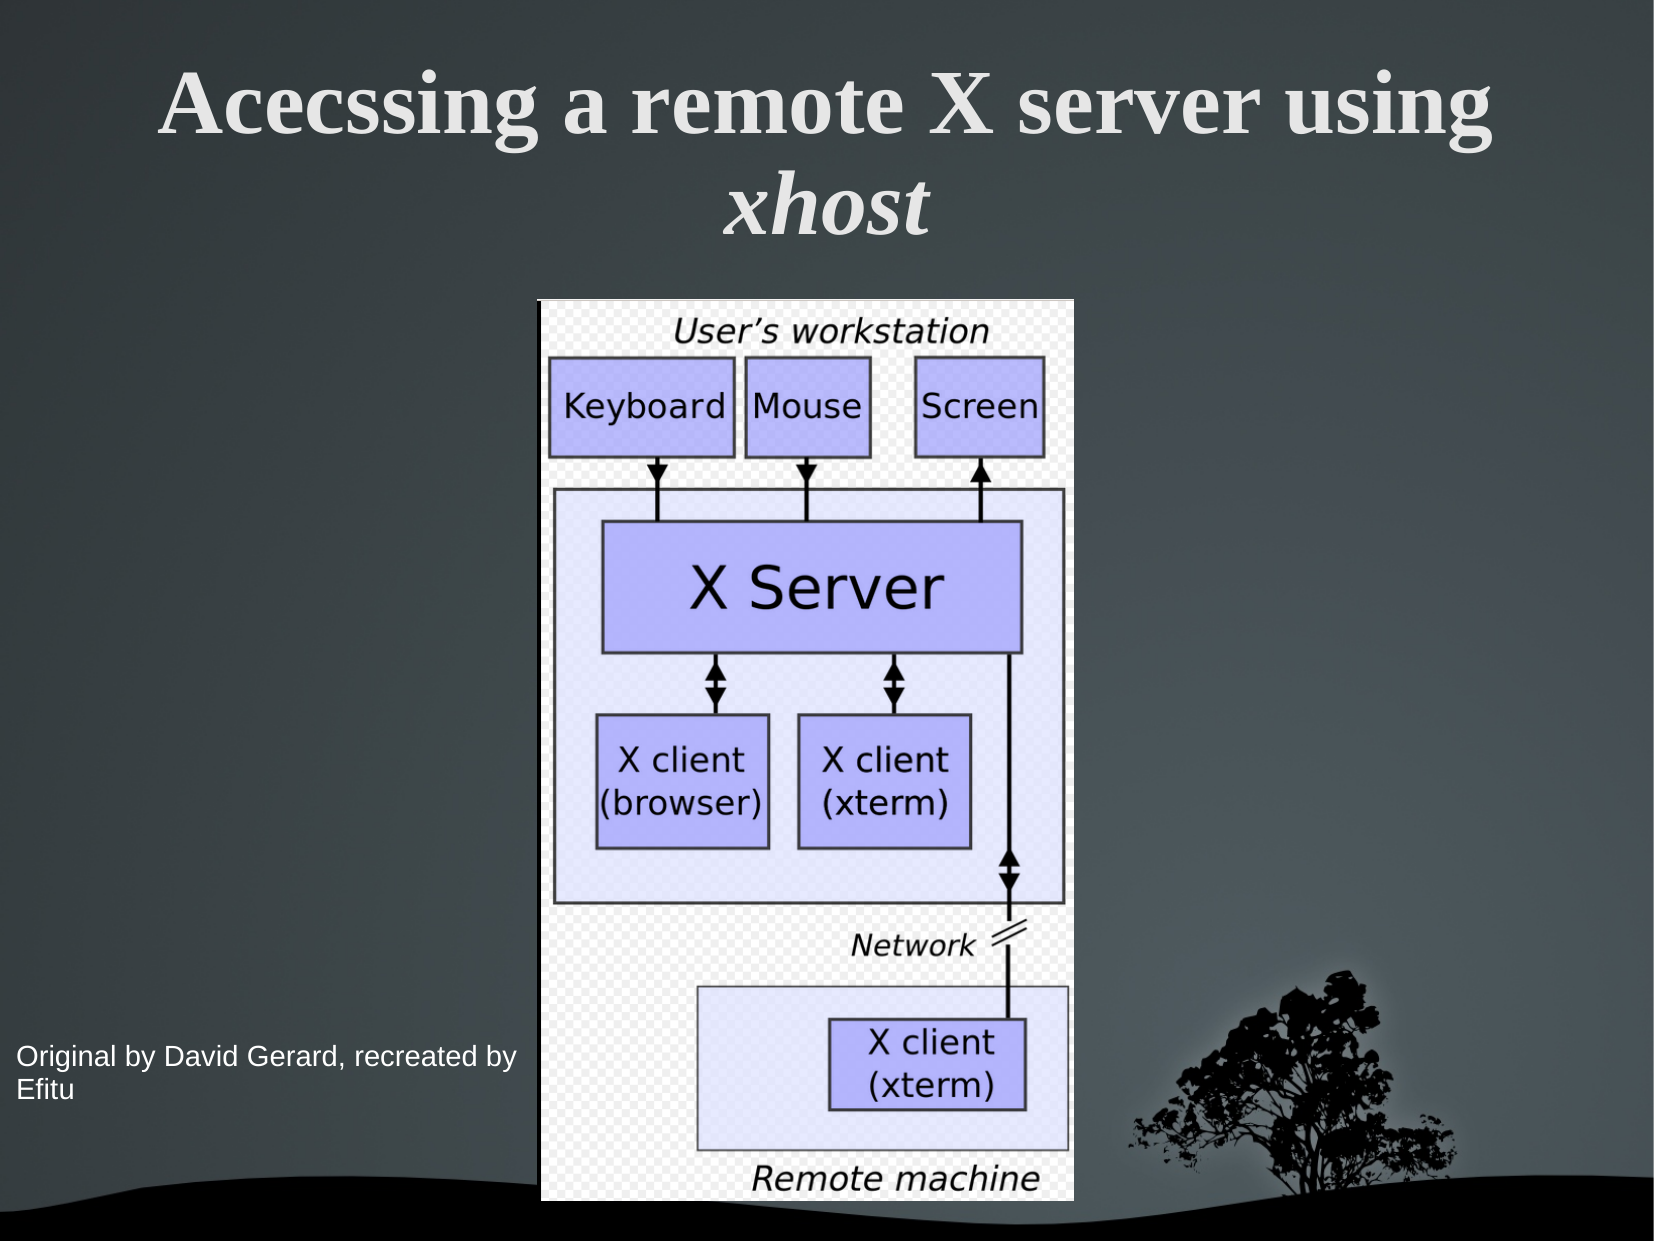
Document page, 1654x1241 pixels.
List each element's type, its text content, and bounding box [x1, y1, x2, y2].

picture [0, 0, 1654, 1241]
title Acecssing a remote X server using xhost [82, 33, 1571, 273]
text_box Original by David Gerard, recreated by Efitu [1, 1032, 582, 1164]
